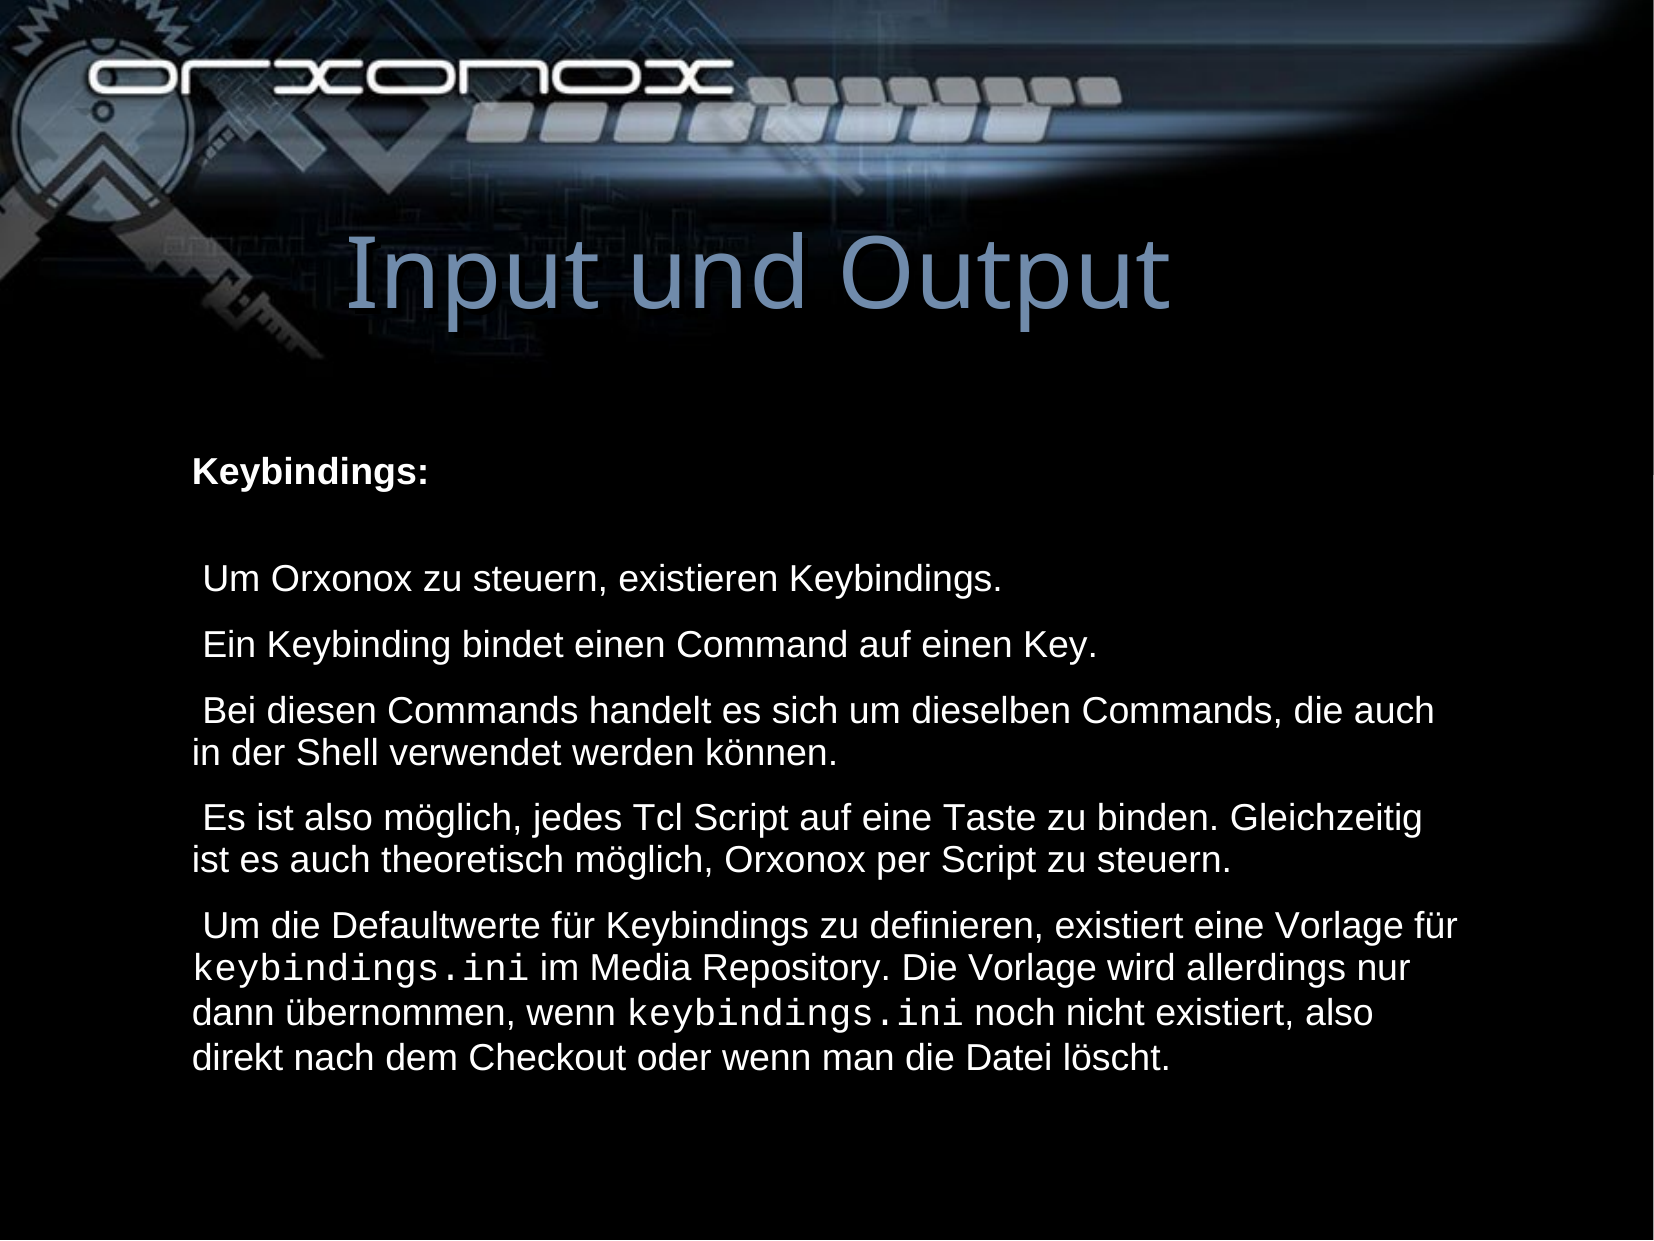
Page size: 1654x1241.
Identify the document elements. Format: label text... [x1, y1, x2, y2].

text_box Keybindings: Um Orxonox zu steuern, existieren Keybindings. Ein Keybinding bindet einen Command auf einen Key. Bei diesen Commands handelt es sich um dieselben Commands, die auch in der Shell verwendet werden können. Es ist also möglich, jedes Tcl Script auf eine Taste zu binden. Gleichzeitig ist es auch theoretisch möglich, Orxonox per Script zu steuern. Um die Defaultwerte für Keybindings zu definieren, existiert eine Vorlage für keybindings.ini im Media Repository. Die Vorlage wird allerdings nur dann übernommen, wenn keybindings.ini noch nicht existiert, also direkt nach dem Checkout oder wenn man die Datei löscht. [177, 442, 1477, 1086]
text_box Input und Output [330, 194, 1306, 344]
picture [0, 0, 1654, 475]
